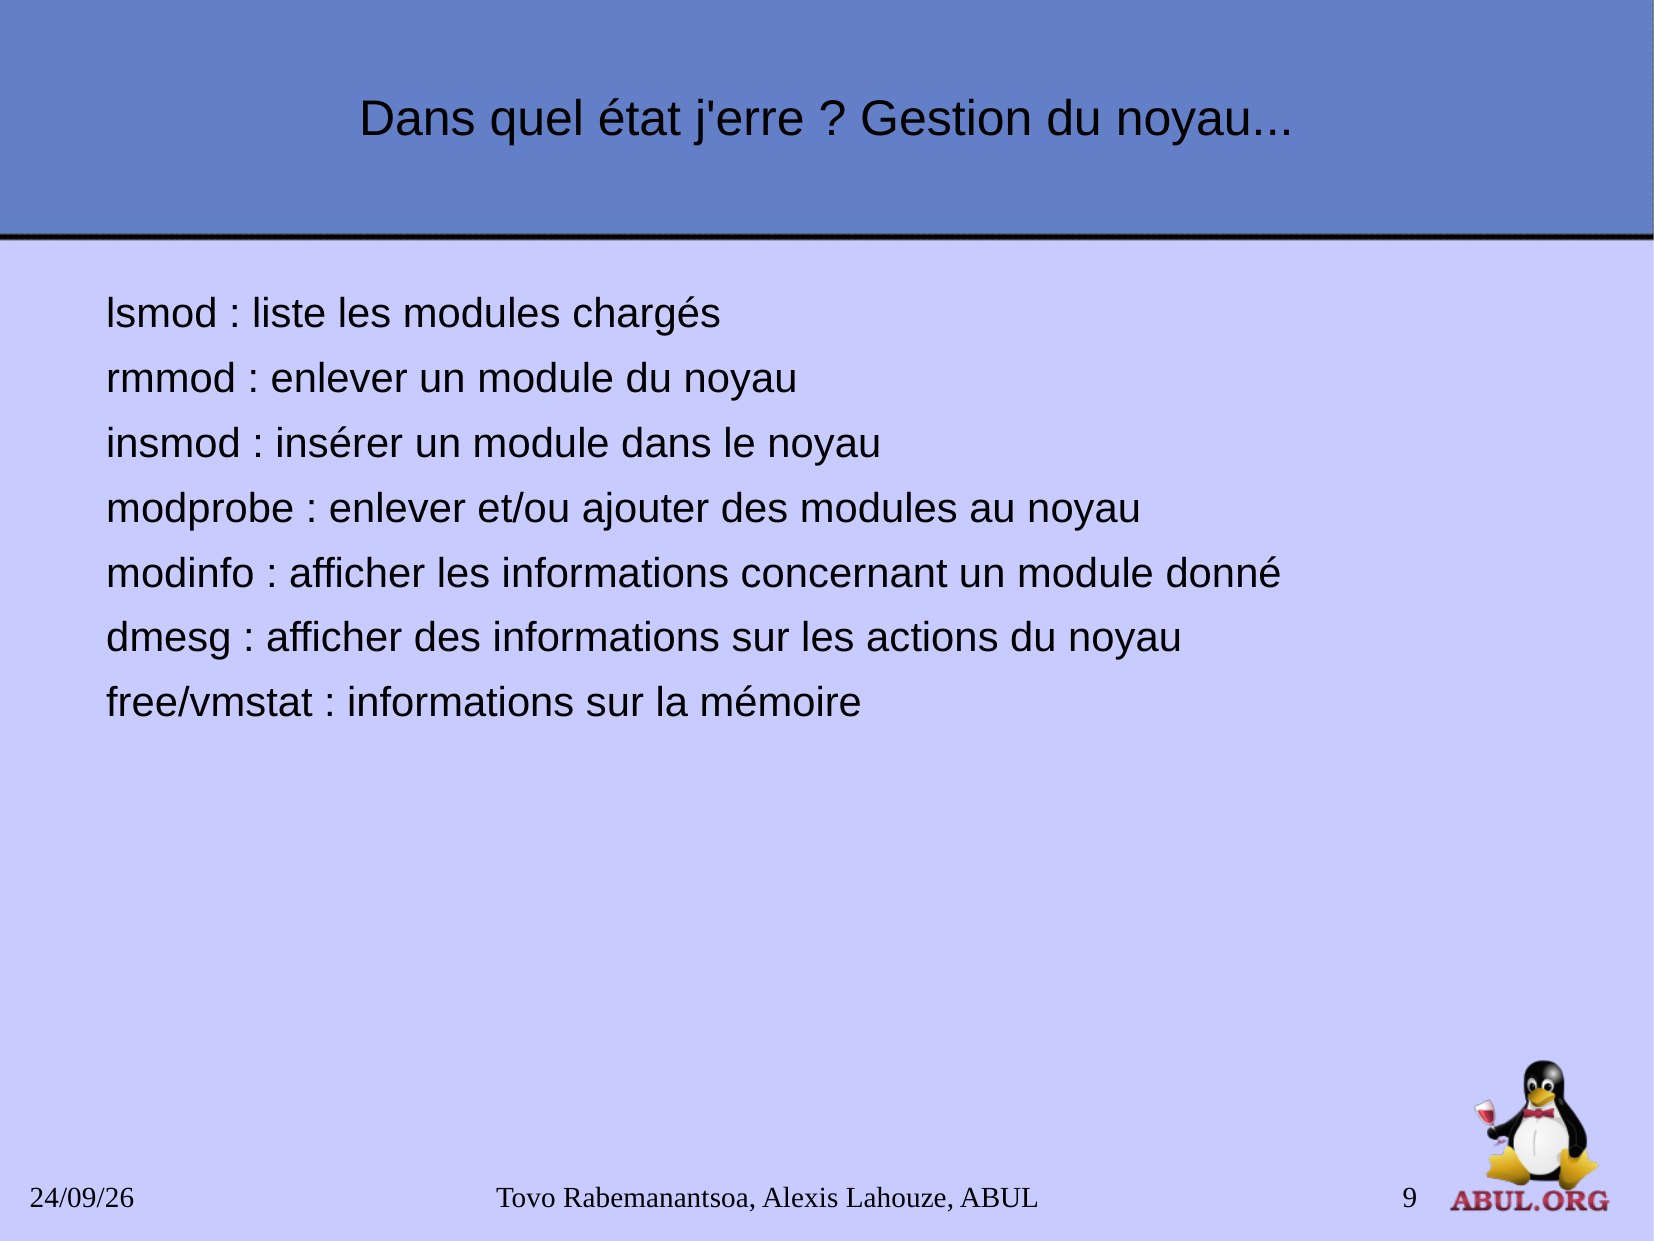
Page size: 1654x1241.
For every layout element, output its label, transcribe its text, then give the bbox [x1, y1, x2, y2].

list lsmod : liste les modules chargés rmmod : enlever un module du noyau insmod : insérer un module dans le noyau modprobe : enlever et/ou ajouter des modules au noyau modinfo : afficher les informations concernant un module donné dmesg : afficher des informations sur les actions du noyau free/vmstat : informations sur la mémoire [88, 290, 1565, 1019]
title Dans quel état j'erre ? Gestion du noyau... [29, 36, 1625, 200]
picture [0, 0, 1654, 1241]
